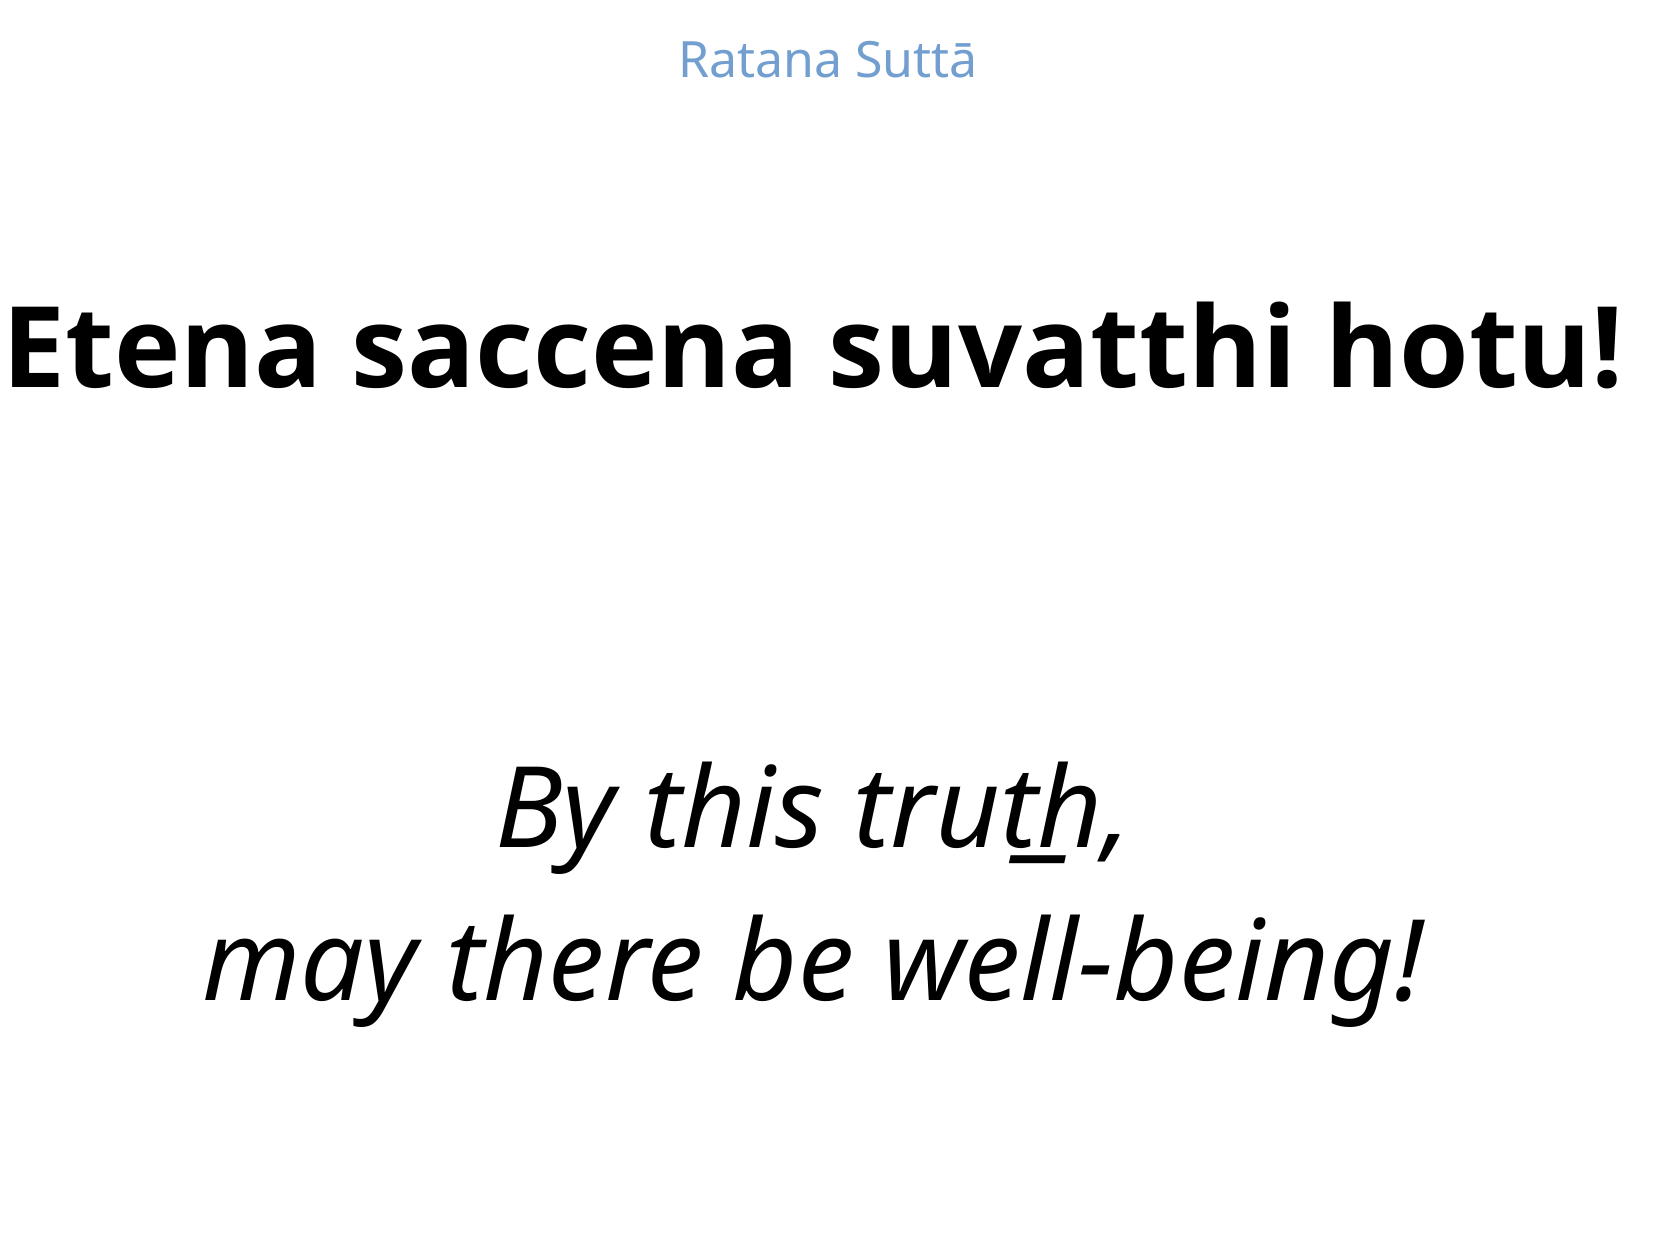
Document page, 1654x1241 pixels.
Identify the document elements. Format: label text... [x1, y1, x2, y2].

text_box Etena saccena suvatthi hotu! By this trut͟h, may there be well-being! [0, 97, 1631, 1208]
text_box Ratana Suttā [0, 16, 1654, 97]
